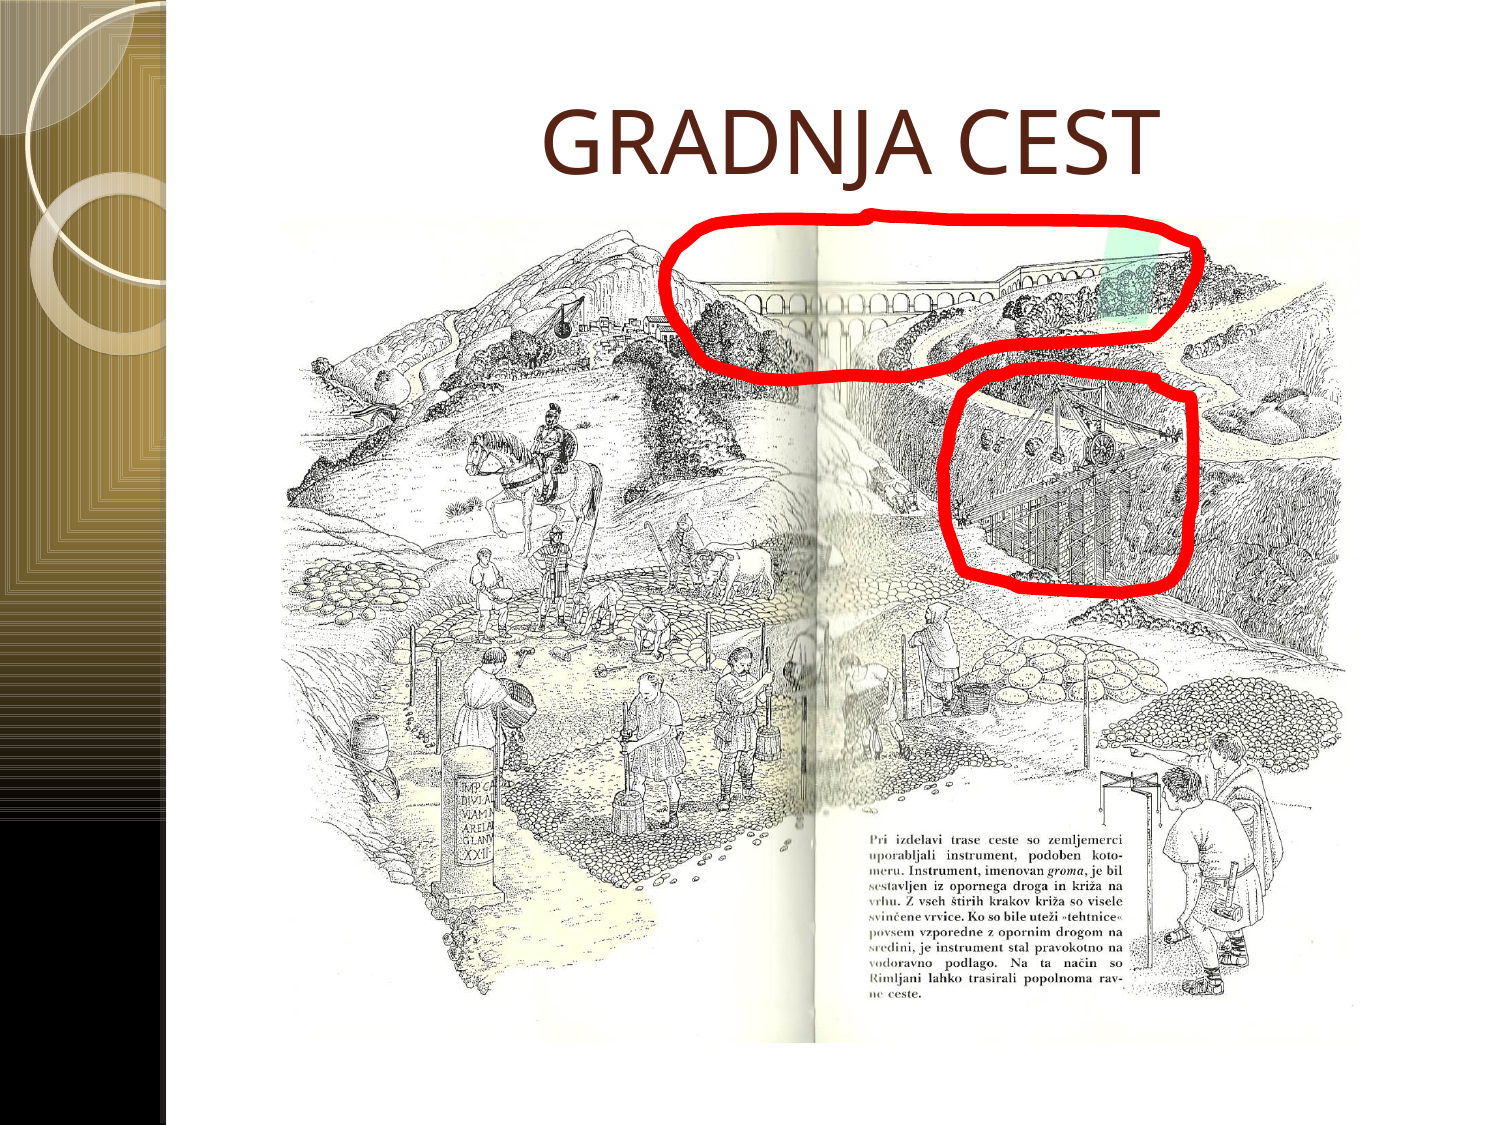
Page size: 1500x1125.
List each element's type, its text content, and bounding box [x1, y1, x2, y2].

picture [671, 222, 1192, 374]
title GRADNJA CEST [235, 45, 1466, 233]
picture [281, 219, 1360, 1043]
